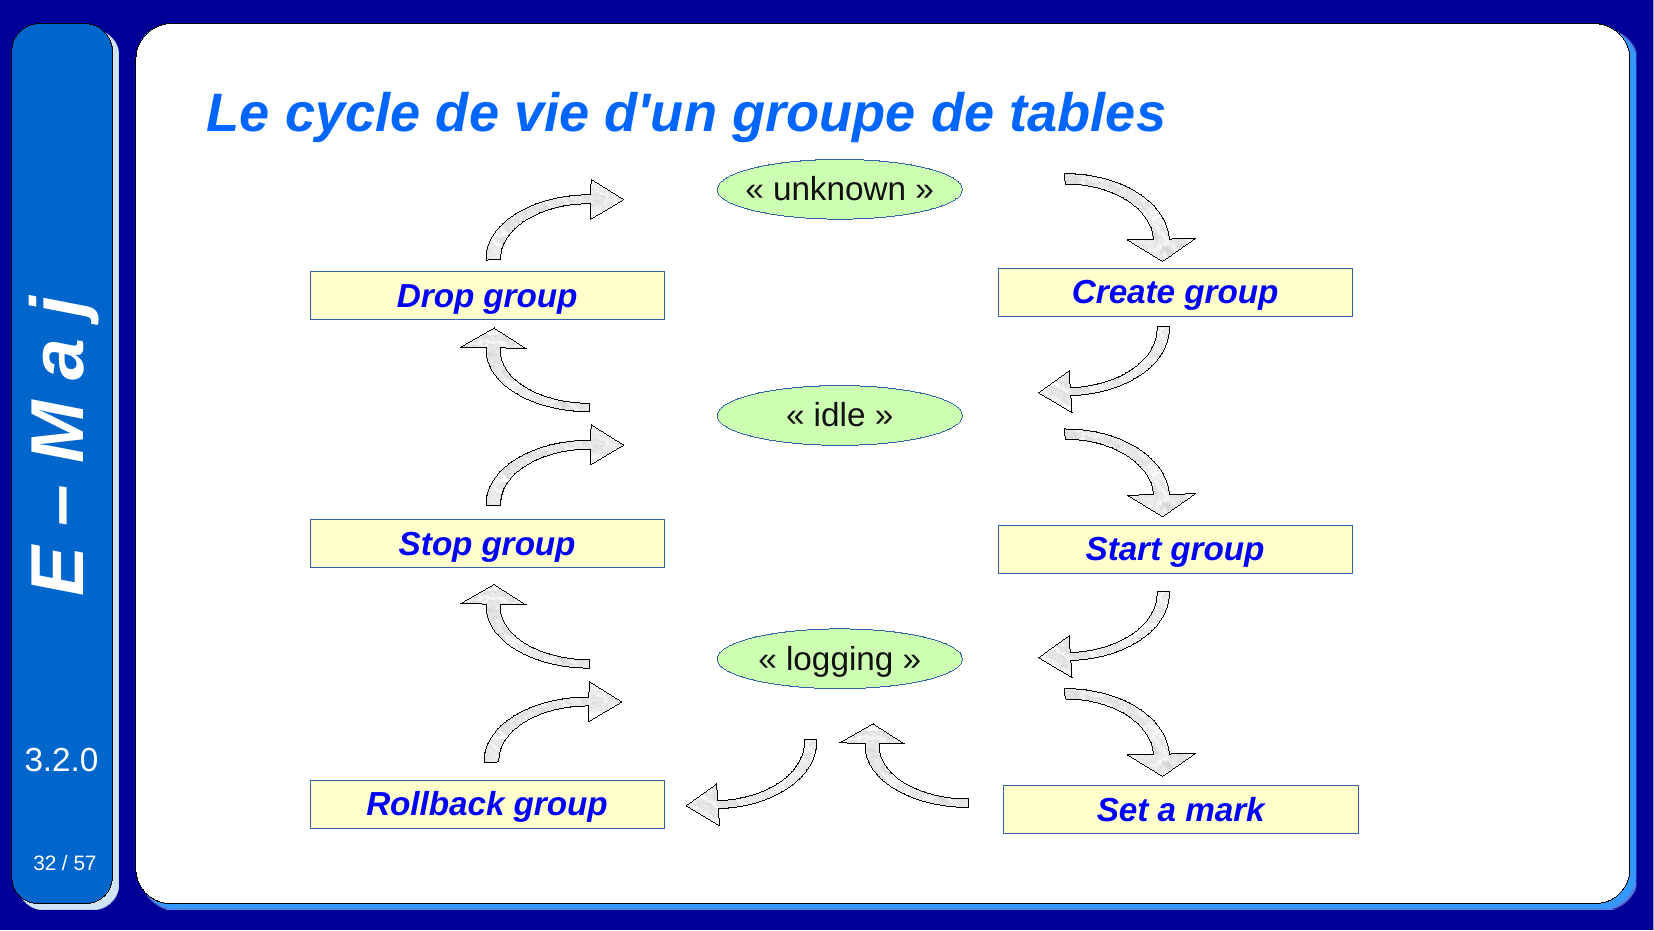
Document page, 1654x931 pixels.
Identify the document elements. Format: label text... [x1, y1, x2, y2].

text_box Set a mark [1003, 785, 1359, 834]
text_box « idle » [717, 385, 963, 446]
text_box Create group [998, 268, 1353, 317]
text_box [839, 723, 969, 808]
text_box Rollback group [310, 780, 665, 829]
text_box [484, 681, 622, 763]
text_box [1064, 428, 1196, 517]
text_box [460, 327, 590, 412]
text_box [686, 739, 817, 826]
text_box [460, 584, 590, 669]
text_box Drop group [310, 271, 665, 320]
text_box Start group [998, 525, 1353, 574]
text_box Stop group [310, 519, 665, 568]
text_box « unknown » [717, 159, 963, 220]
text_box [1064, 173, 1196, 262]
text_box [486, 179, 624, 261]
text_box [1038, 326, 1170, 413]
text_box [486, 424, 624, 506]
text_box [1064, 688, 1196, 777]
text_box [1038, 591, 1170, 678]
title Le cycle de vie d'un groupe de tables [206, 34, 1593, 191]
text_box « logging » [717, 628, 963, 689]
